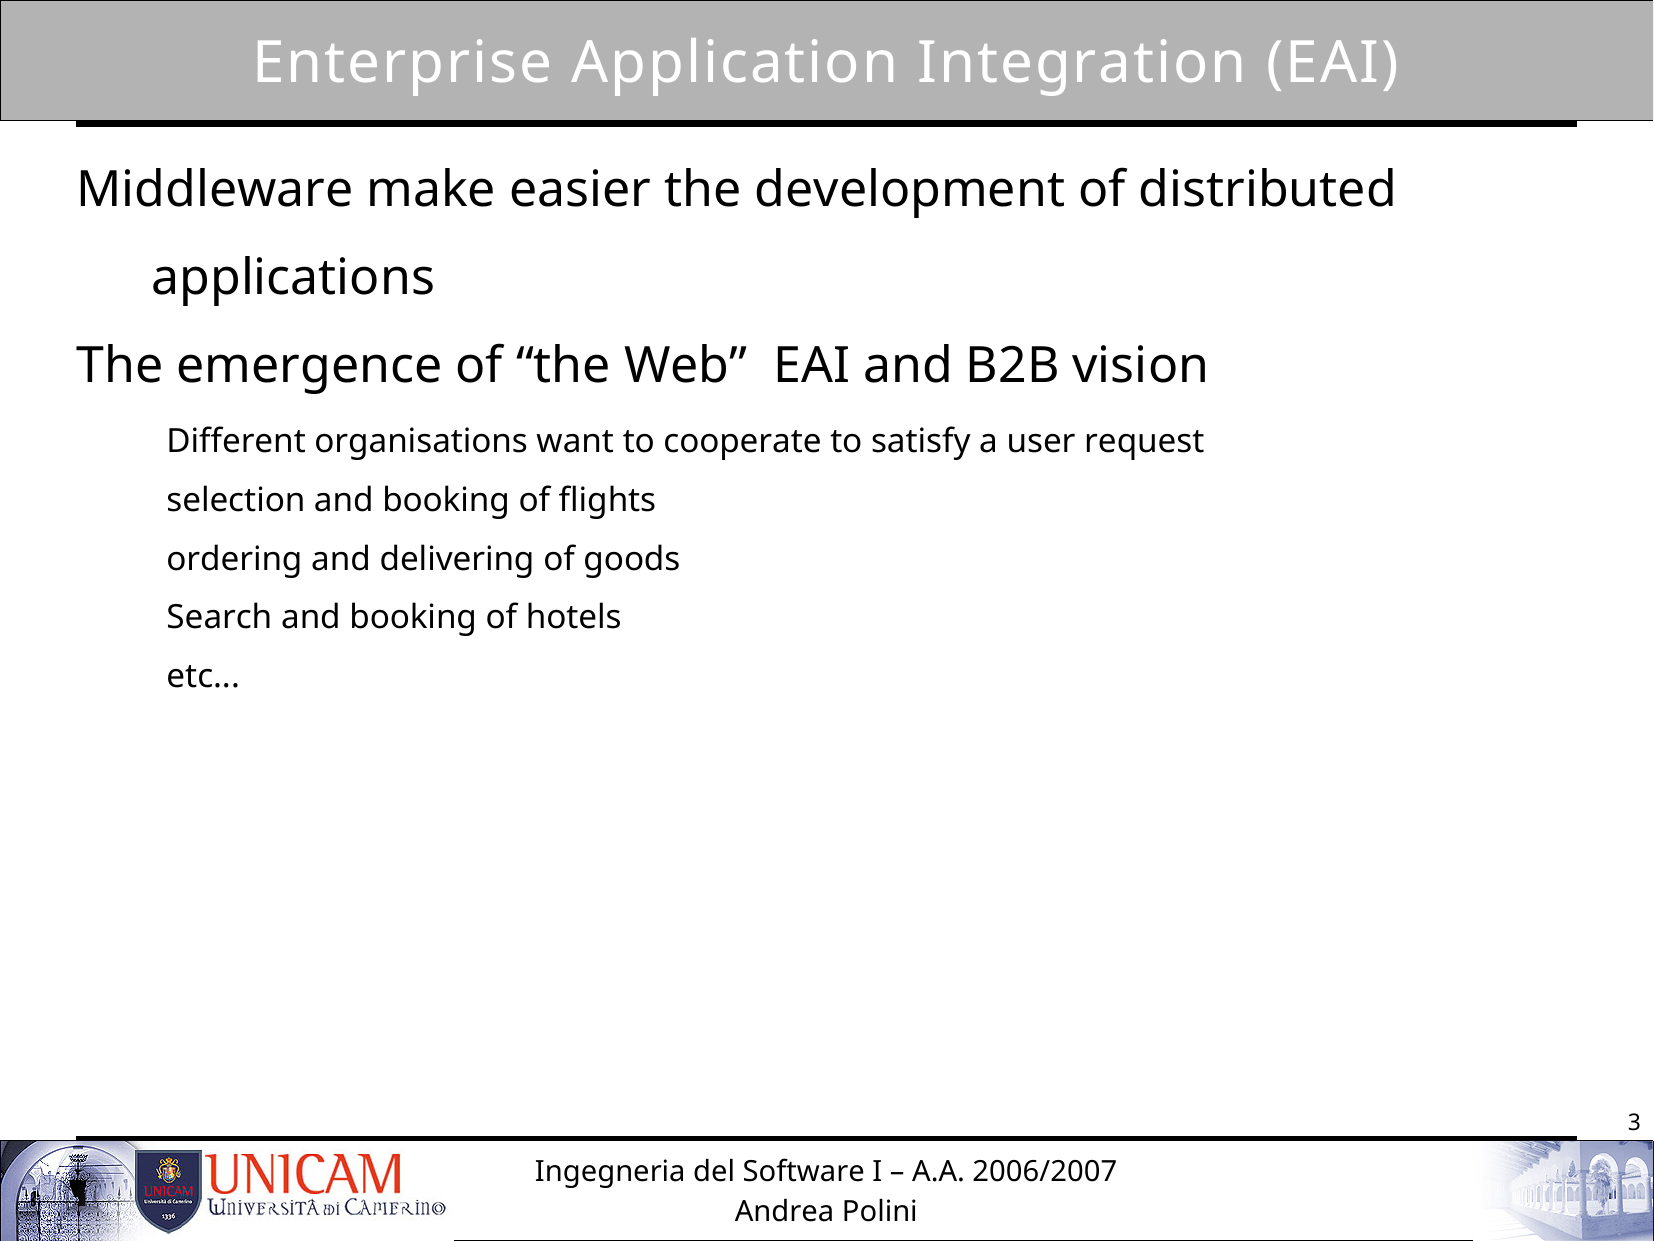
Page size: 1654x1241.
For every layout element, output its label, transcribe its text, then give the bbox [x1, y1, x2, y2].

list Middleware make easier the development of distributed applications The emergence of “the Web” EAI and B2B vision Different organisations want to cooperate to satisfy a user request selection and booking of flights ordering and delivering of goods Search and booking of hotels etc... [76, 152, 1577, 671]
picture [0, 1141, 454, 1241]
title Enterprise Application Integration (EAI) [0, 0, 1653, 121]
picture [1473, 1141, 1654, 1241]
